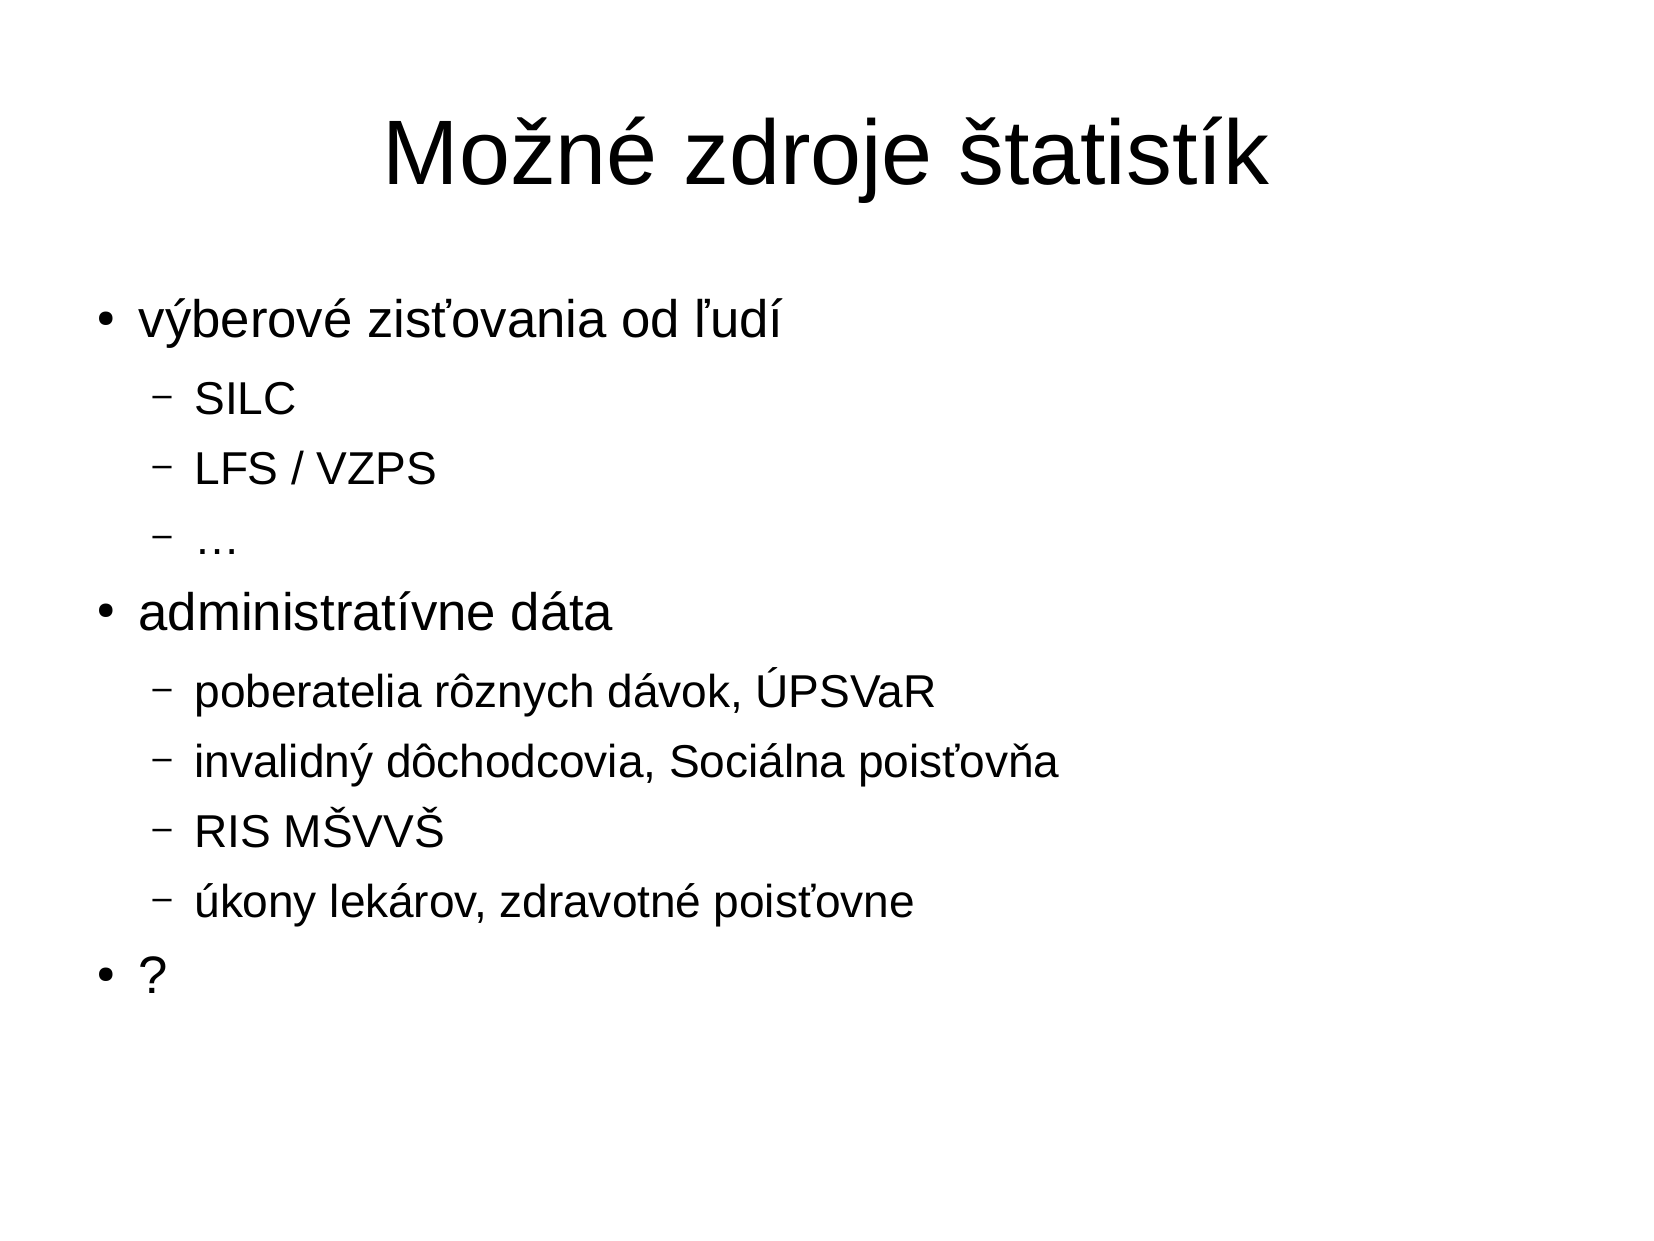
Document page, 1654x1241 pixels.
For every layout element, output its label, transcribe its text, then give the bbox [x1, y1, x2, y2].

list výberové zisťovania od ľudí SILC LFS / VZPS … administratívne dáta poberatelia rôznych dávok, ÚPSVaR invalidný dôchodcovia, Sociálna poisťovňa RIS MŠVVŠ úkony lekárov, zdravotné poisťovne ? [82, 290, 1571, 1010]
title Možné zdroje štatistík [82, 49, 1571, 257]
